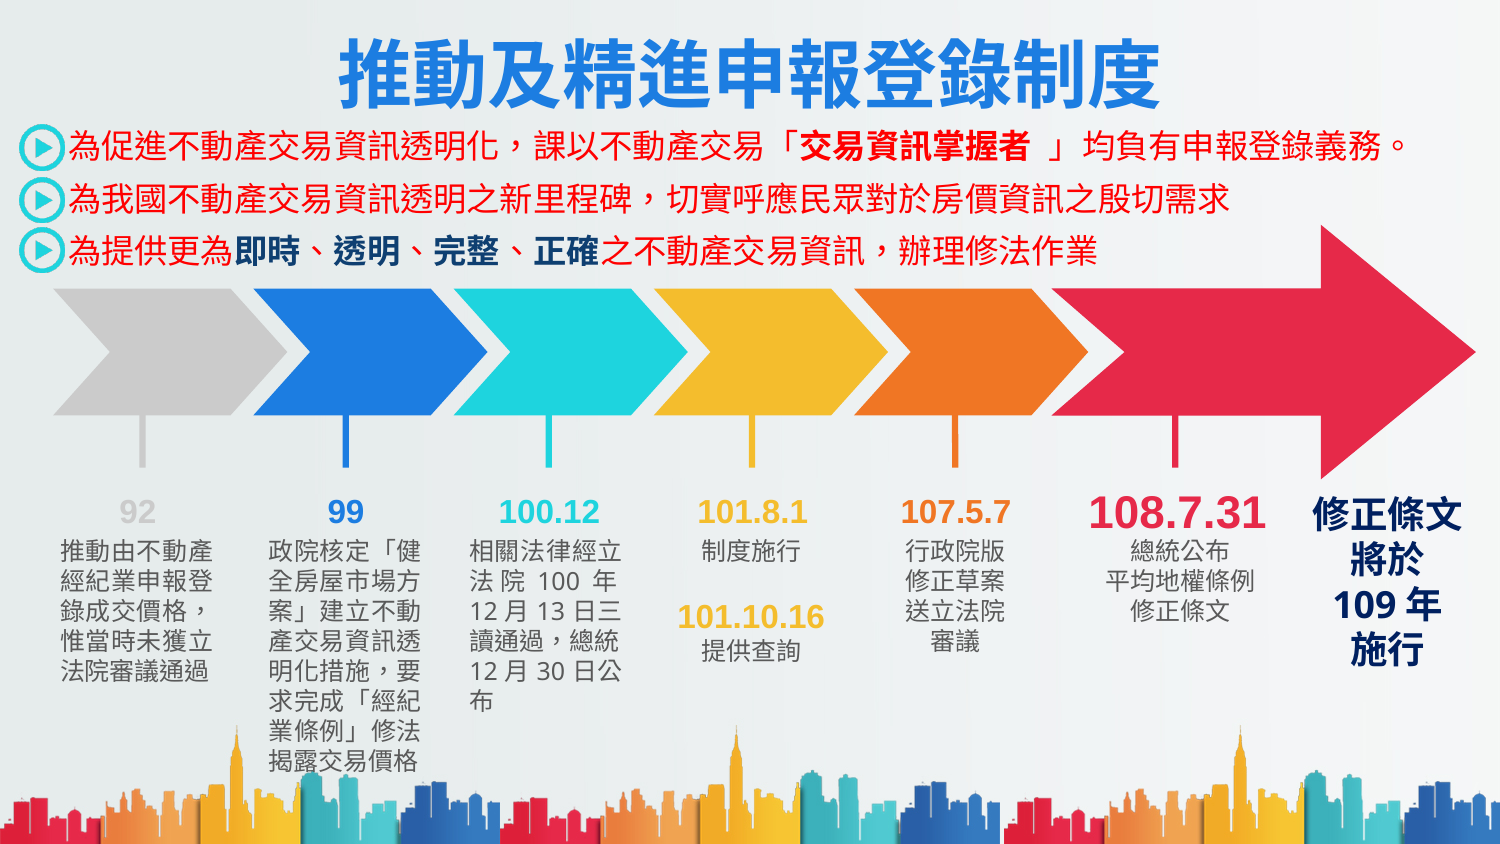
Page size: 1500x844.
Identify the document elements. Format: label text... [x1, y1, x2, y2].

text_box [1051, 278, 1476, 480]
title 推動及精進申報登錄制度 [0, 0, 1500, 146]
text_box 修正條文 將於 109年 施行 [1281, 483, 1495, 679]
text_box 制度施行 101.10.16 提供查詢 [653, 528, 849, 703]
text_box 100.12 [466, 489, 633, 528]
text_box [853, 288, 1089, 416]
text_box 99 [262, 489, 429, 528]
text_box [453, 288, 688, 416]
text_box 107.5.7 [855, 489, 1057, 530]
text_box 推動由不動產經紀業申報登錄成交價格，惟當時未獲立法院審議通過 [45, 528, 229, 693]
text_box 為促進不動產交易資訊透明化，課以不動產交易「交易資訊掌握者 」均負有申報登錄義務。 為我國不動產交易資訊透明之新里程碑，切實呼應民眾對於房價資訊之殷切需求 為提供更為即時、透明、完整、正確之不動產交易資訊，辦理修法作業 [53, 118, 1500, 278]
text_box 政院核定「健全房屋市場方案」建立不動產交易資訊透明化措施，要求完成「經紀業條例」修法揭露交易價格 [253, 528, 437, 783]
text_box 行政院版 修正草案 送立法院 審議 [875, 528, 1035, 663]
picture [0, 124, 1500, 844]
text_box 101.8.1 [669, 489, 836, 528]
text_box 相關法律經立法院100年12月13日三讀通過，總統12月30日公布 [454, 528, 638, 723]
text_box 108.7.31 [1050, 482, 1306, 538]
text_box 92 [59, 489, 226, 528]
text_box [653, 288, 889, 416]
text_box 108.7.31 [1121, 501, 1130, 523]
text_box 總統公布 平均地權條例 修正條文 [1088, 528, 1273, 633]
text_box [53, 288, 288, 416]
text_box [253, 288, 488, 416]
